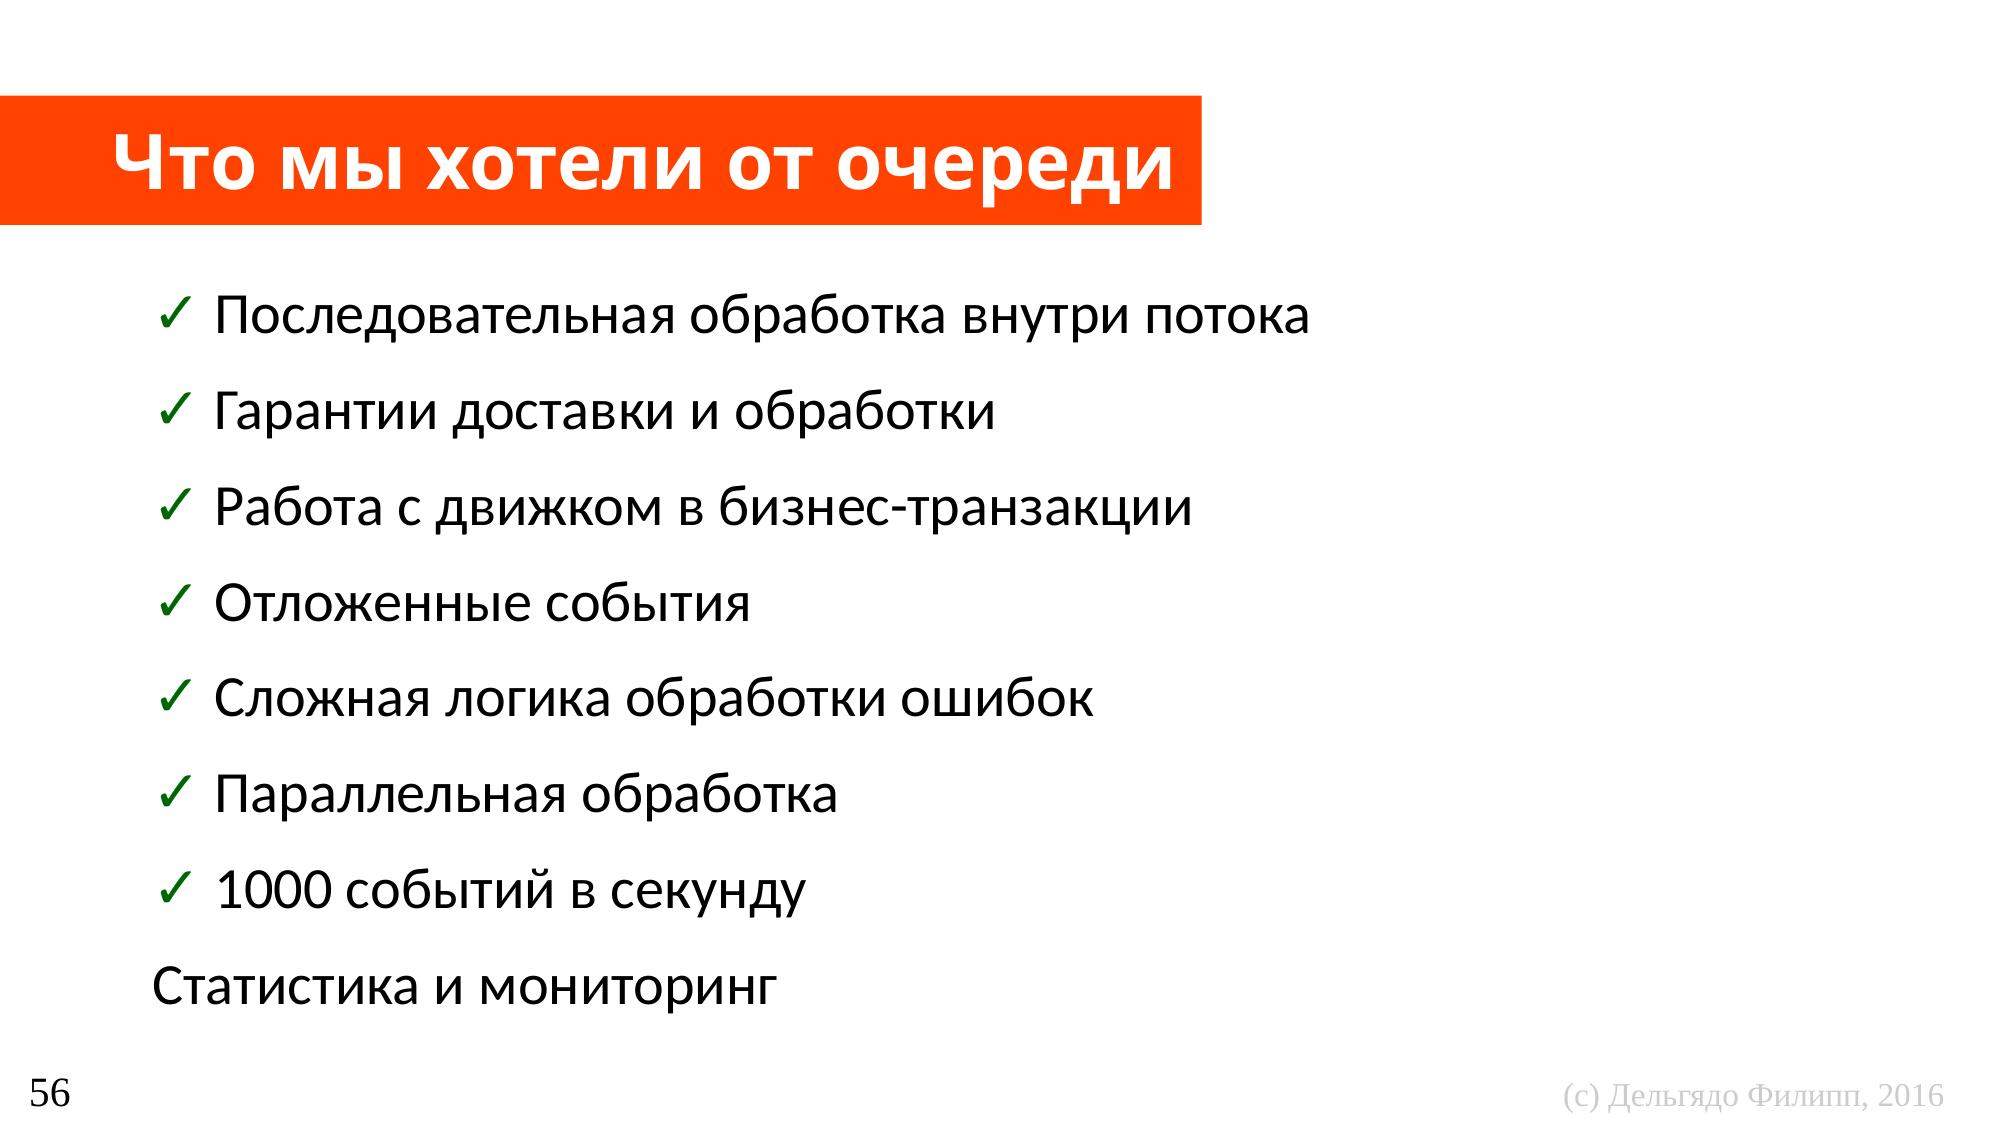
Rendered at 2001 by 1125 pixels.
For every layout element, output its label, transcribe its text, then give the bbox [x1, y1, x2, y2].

list ✓ Последовательная обработка внутри потока ✓ Гарантии доставки и обработки ✓ Работа с движком в бизнес-транзакции ✓ Отложенные события ✓ Сложная логика обработки ошибок ✓ Параллельная обработка ✓ 1000 событий в секунду Статистика и мониторинг [137, 282, 1863, 1052]
title Что мы хотели от очереди [0, 95, 1202, 225]
